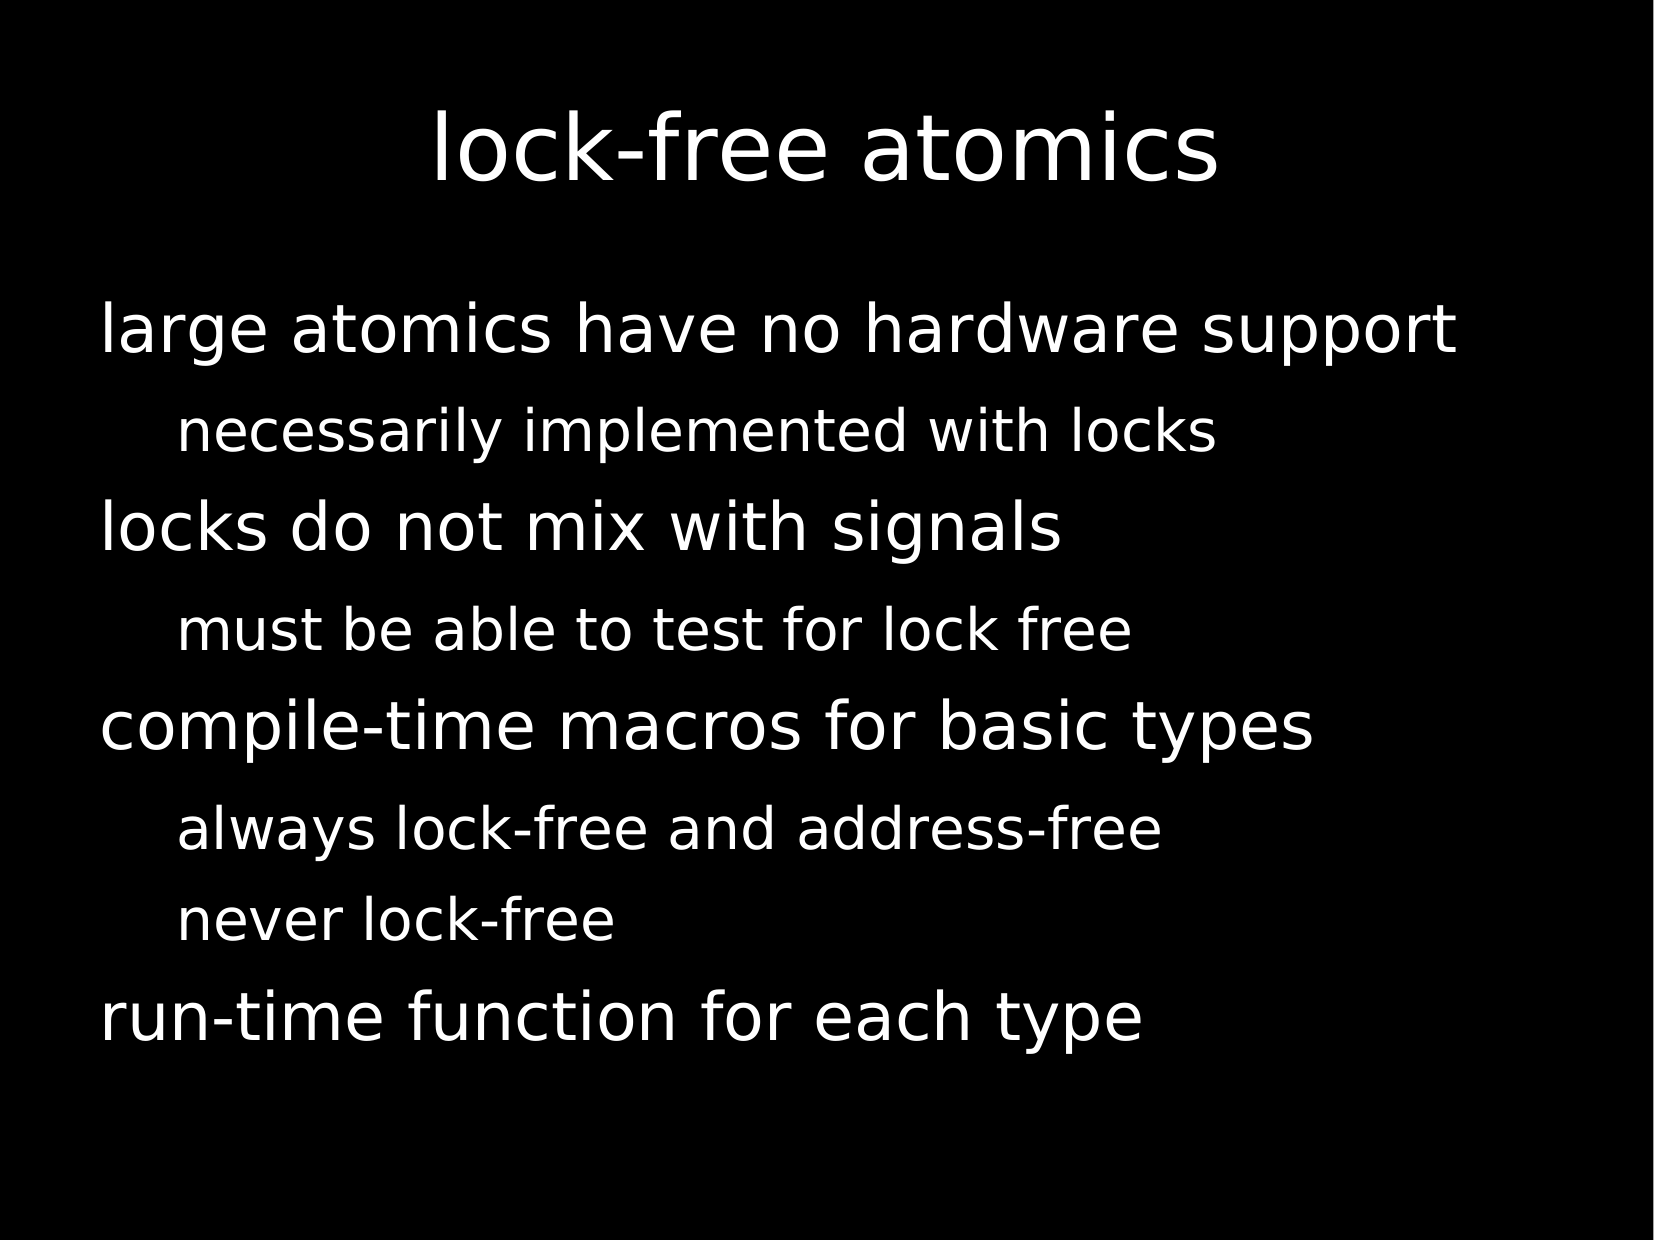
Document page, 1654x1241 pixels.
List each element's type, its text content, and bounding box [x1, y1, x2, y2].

title lock-free atomics [82, 46, 1570, 259]
list large atomics have no hardware support necessarily implemented with locks locks do not mix with signals must be able to test for lock free compile-time macros for basic types always lock-free and address-free never lock-free run-time function for each type [82, 290, 1570, 1153]
